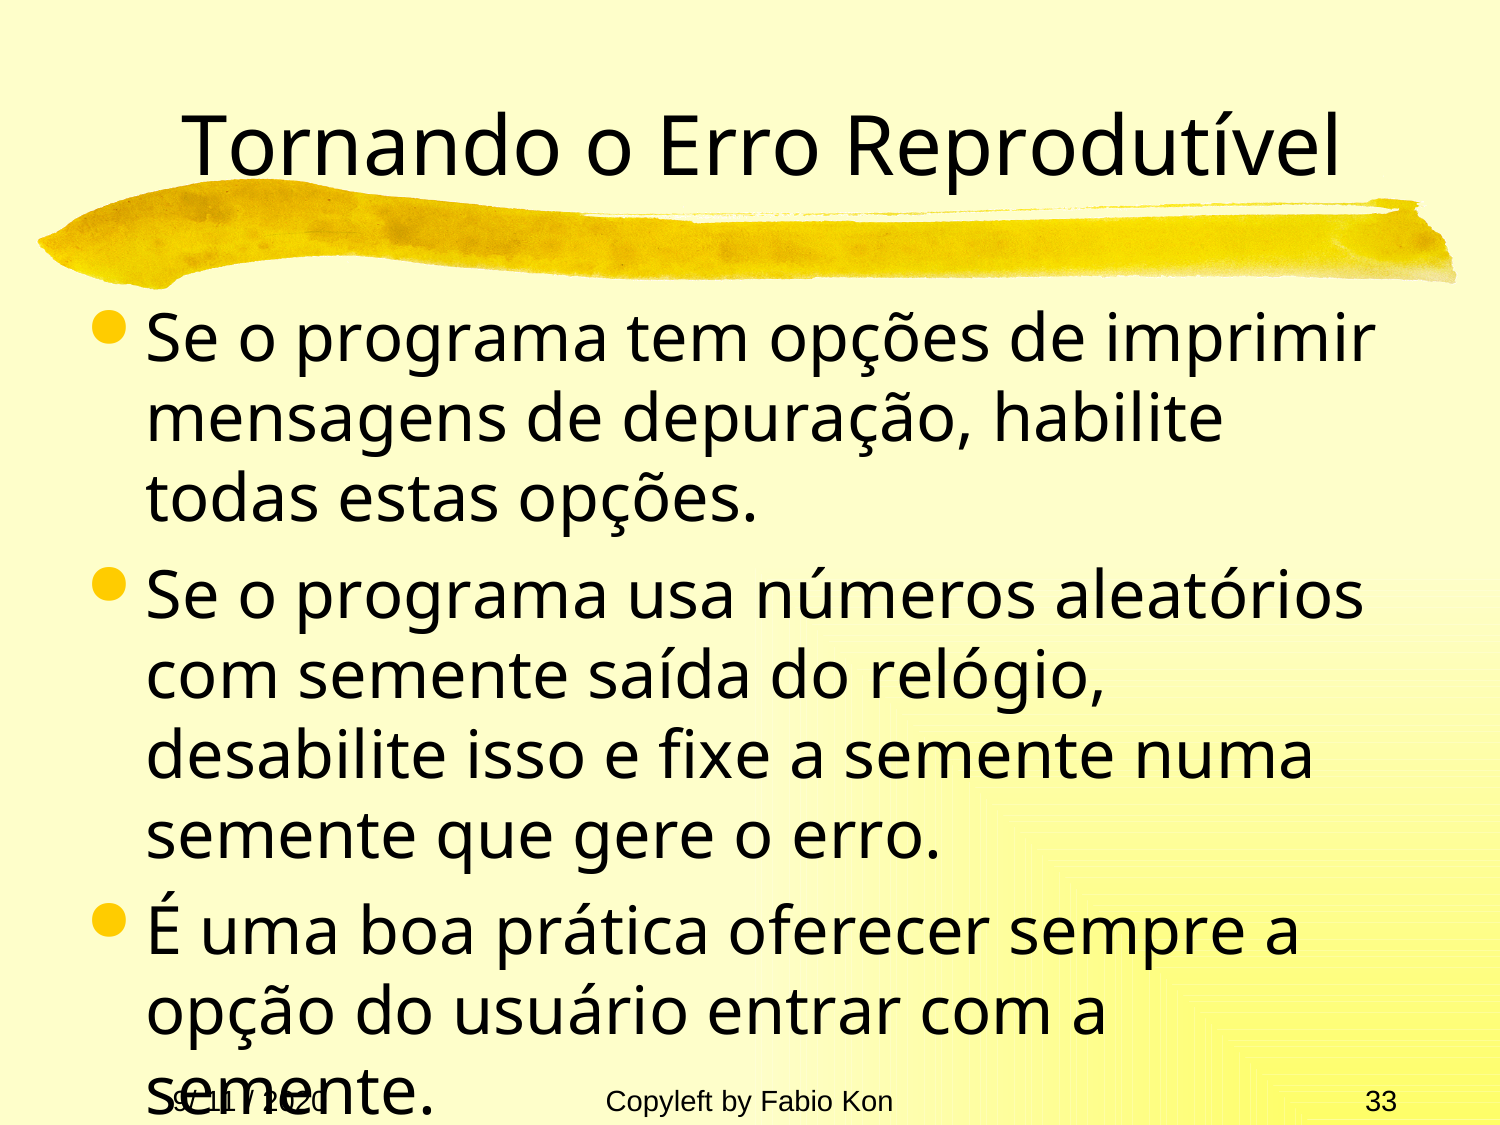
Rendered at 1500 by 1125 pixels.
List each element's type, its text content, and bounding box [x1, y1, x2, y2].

picture [24, 174, 1463, 297]
title Tornando o Erro Reprodutível [125, 0, 1401, 200]
list Se o programa tem opções de imprimir mensagens de depuração, habilite todas estas opções. Se o programa usa números aleatórios com semente saída do relógio, desabilite isso e fixe a semente numa semente que gere o erro. É uma boa prática oferecer sempre a opção do usuário entrar com a semente. [74, 287, 1417, 1056]
